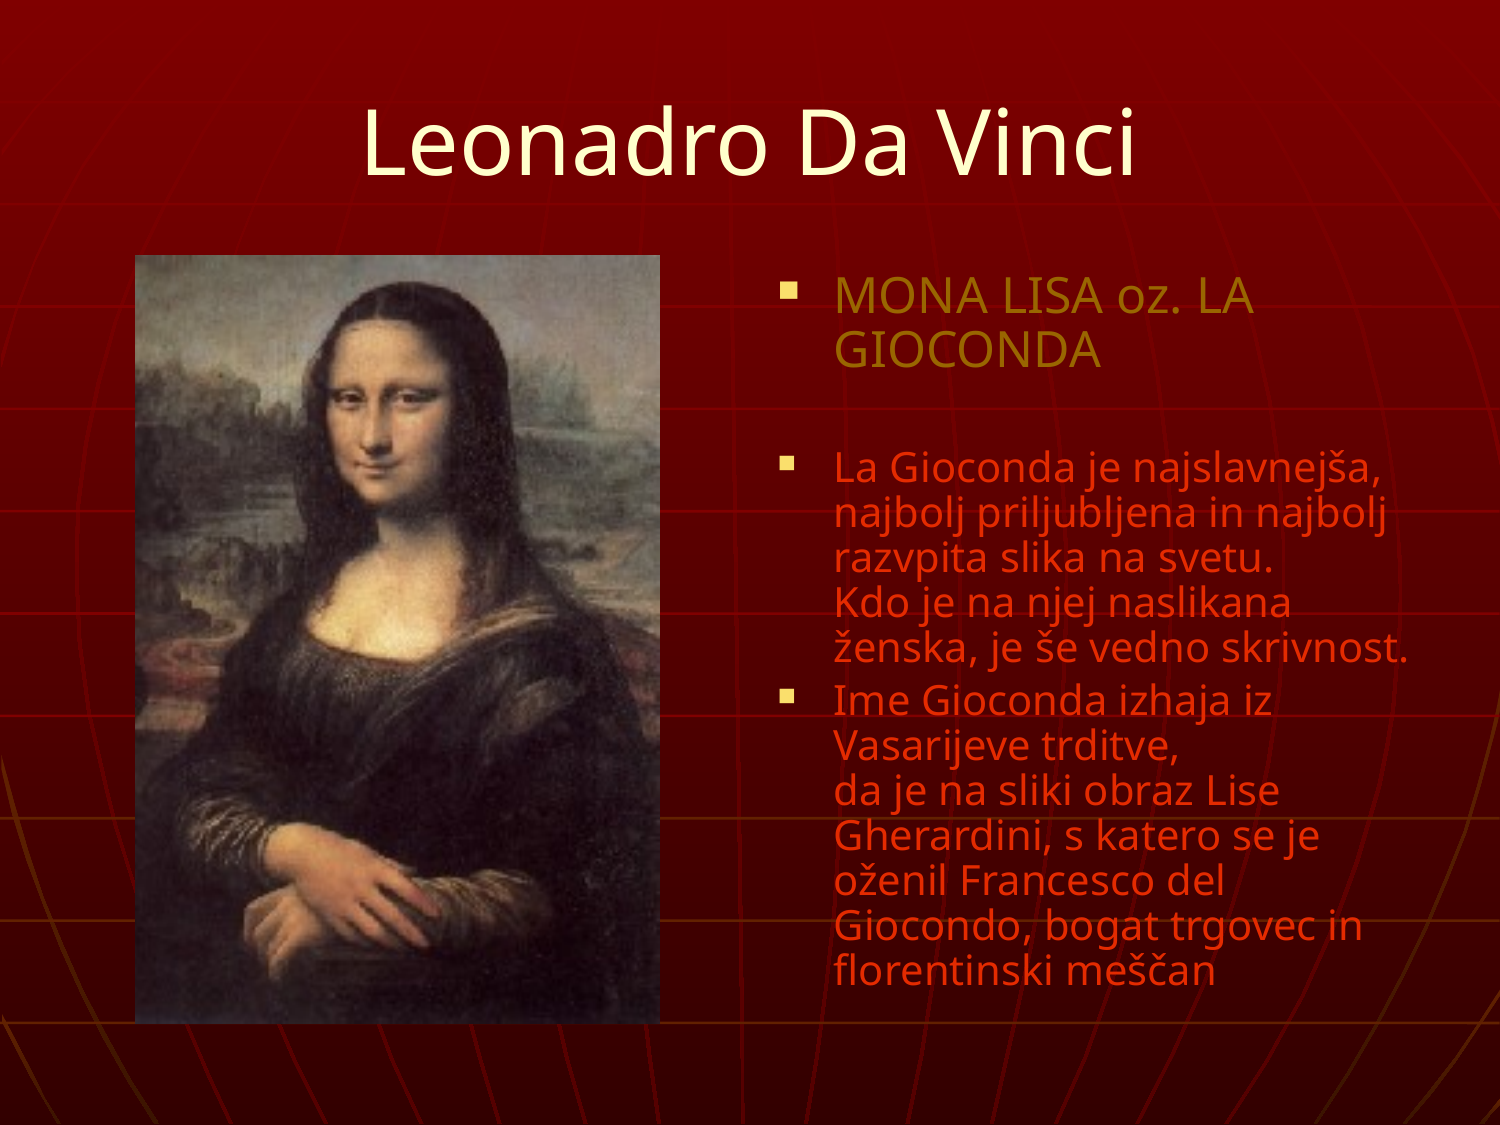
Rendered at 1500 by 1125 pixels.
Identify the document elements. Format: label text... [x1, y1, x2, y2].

title Leonadro Da Vinci [75, 45, 1425, 233]
picture [135, 255, 660, 1024]
list MONA LISA oz. LA GIOCONDA La Gioconda je najslavnejša, najbolj priljubljena in najbolj razvpita slika na svetu. Kdo je na njej naslikana ženska, je še vedno skrivnost. Ime Gioconda izhaja iz Vasarijeve trditve, da je na sliki obraz Lise Gherardini, s katero se je oženil Francesco del Giocondo, bogat trgovec in florentinski meščan [762, 262, 1436, 1047]
